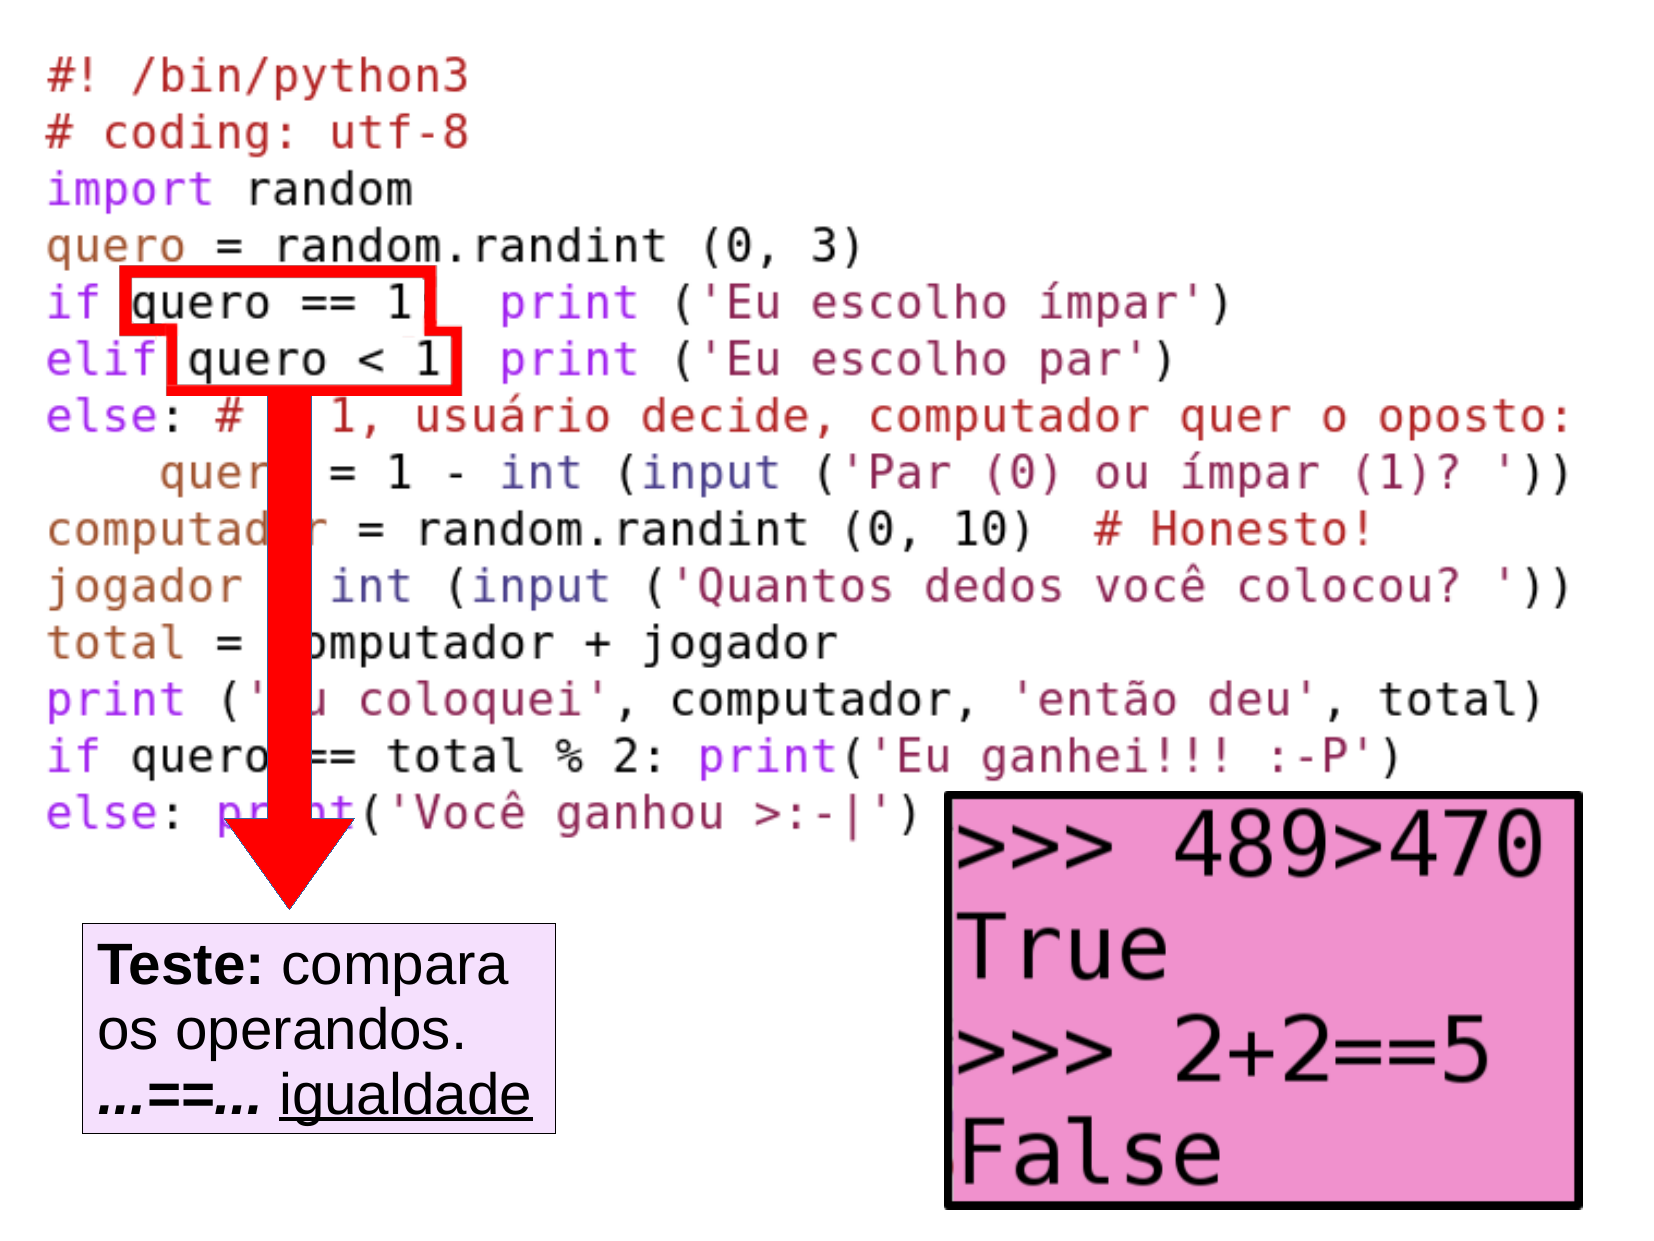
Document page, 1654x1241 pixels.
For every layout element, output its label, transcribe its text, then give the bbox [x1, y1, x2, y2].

text_box Teste: compara os operandos. ...==... igualdade [82, 923, 556, 1134]
text_box [224, 396, 355, 910]
picture [35, 42, 1607, 1210]
